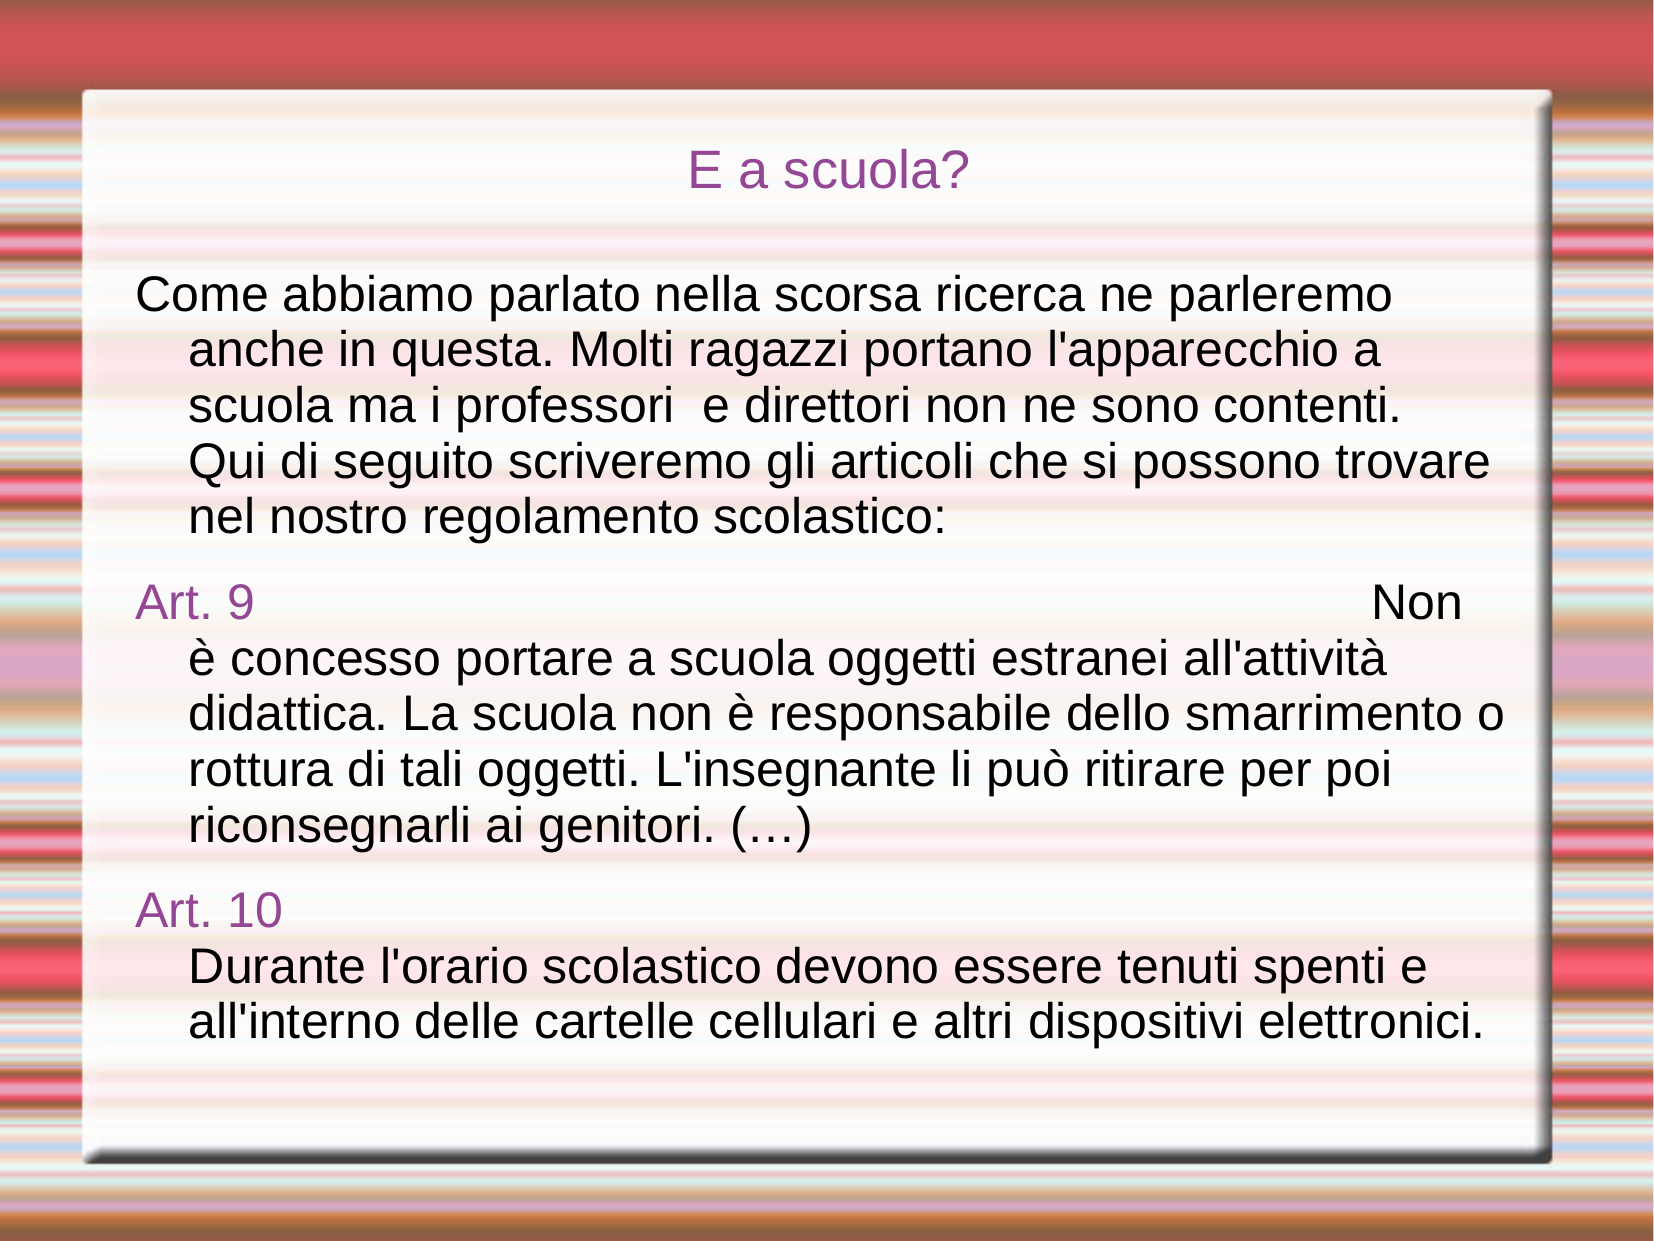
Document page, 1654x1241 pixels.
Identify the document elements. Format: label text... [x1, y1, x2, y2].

list Come abbiamo parlato nella scorsa ricerca ne parleremo anche in questa. Molti ragazzi portano l'apparecchio a scuola ma i professori e direttori non ne sono contenti. Qui di seguito scriveremo gli articoli che si possono trovare nel nostro regolamento scolastico: Art. 9 Non è concesso portare a scuola oggetti estranei all'attività didattica. La scuola non è responsabile dello smarrimento o rottura di tali oggetti. L'insegnante li può ritirare per poi riconsegnarli ai genitori. (…) Art. 10 Durante l'orario scolastico devono essere tenuti spenti e all'interno delle cartelle cellulari e altri dispositivi elettronici. [118, 265, 1506, 1121]
picture [0, 0, 1654, 1241]
title E a scuola? [123, 102, 1536, 237]
